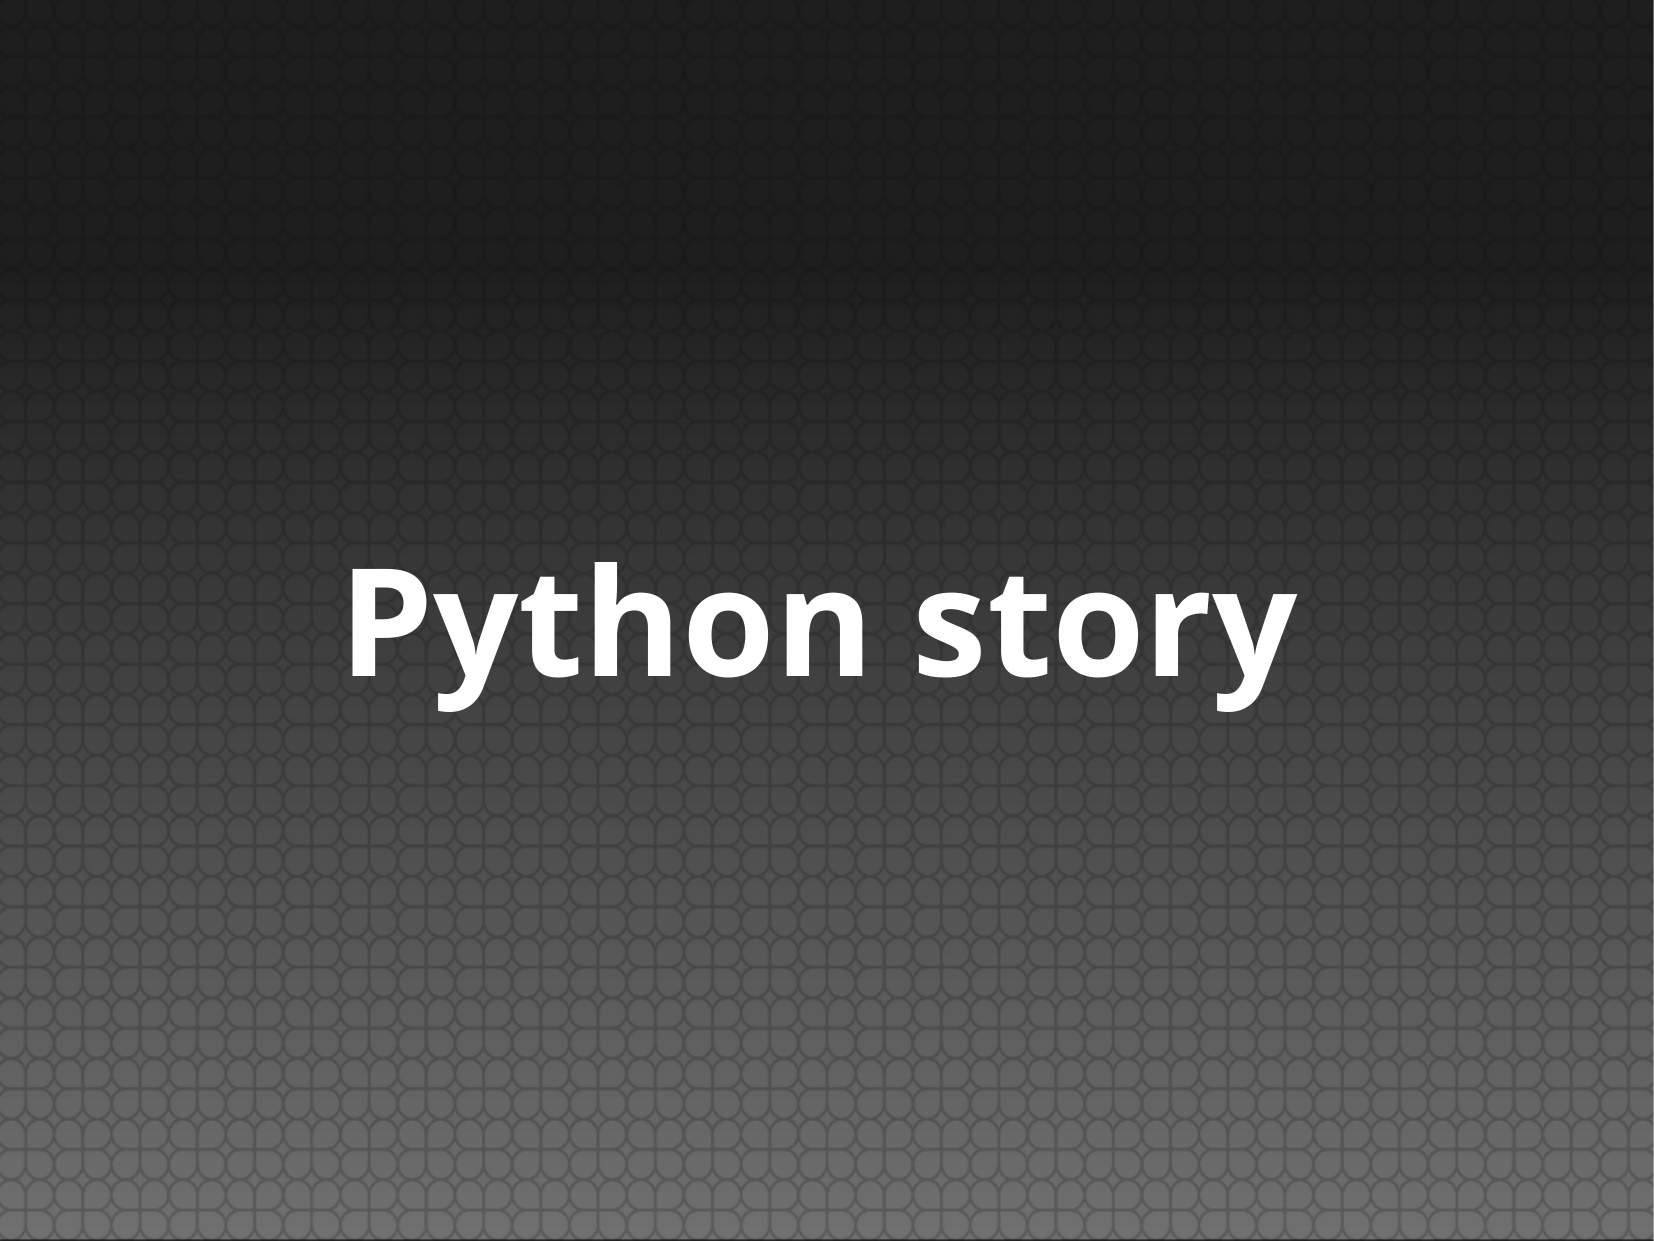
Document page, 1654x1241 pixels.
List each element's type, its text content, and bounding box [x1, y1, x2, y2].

picture [0, 0, 1654, 1241]
title Python story [75, 531, 1564, 707]
